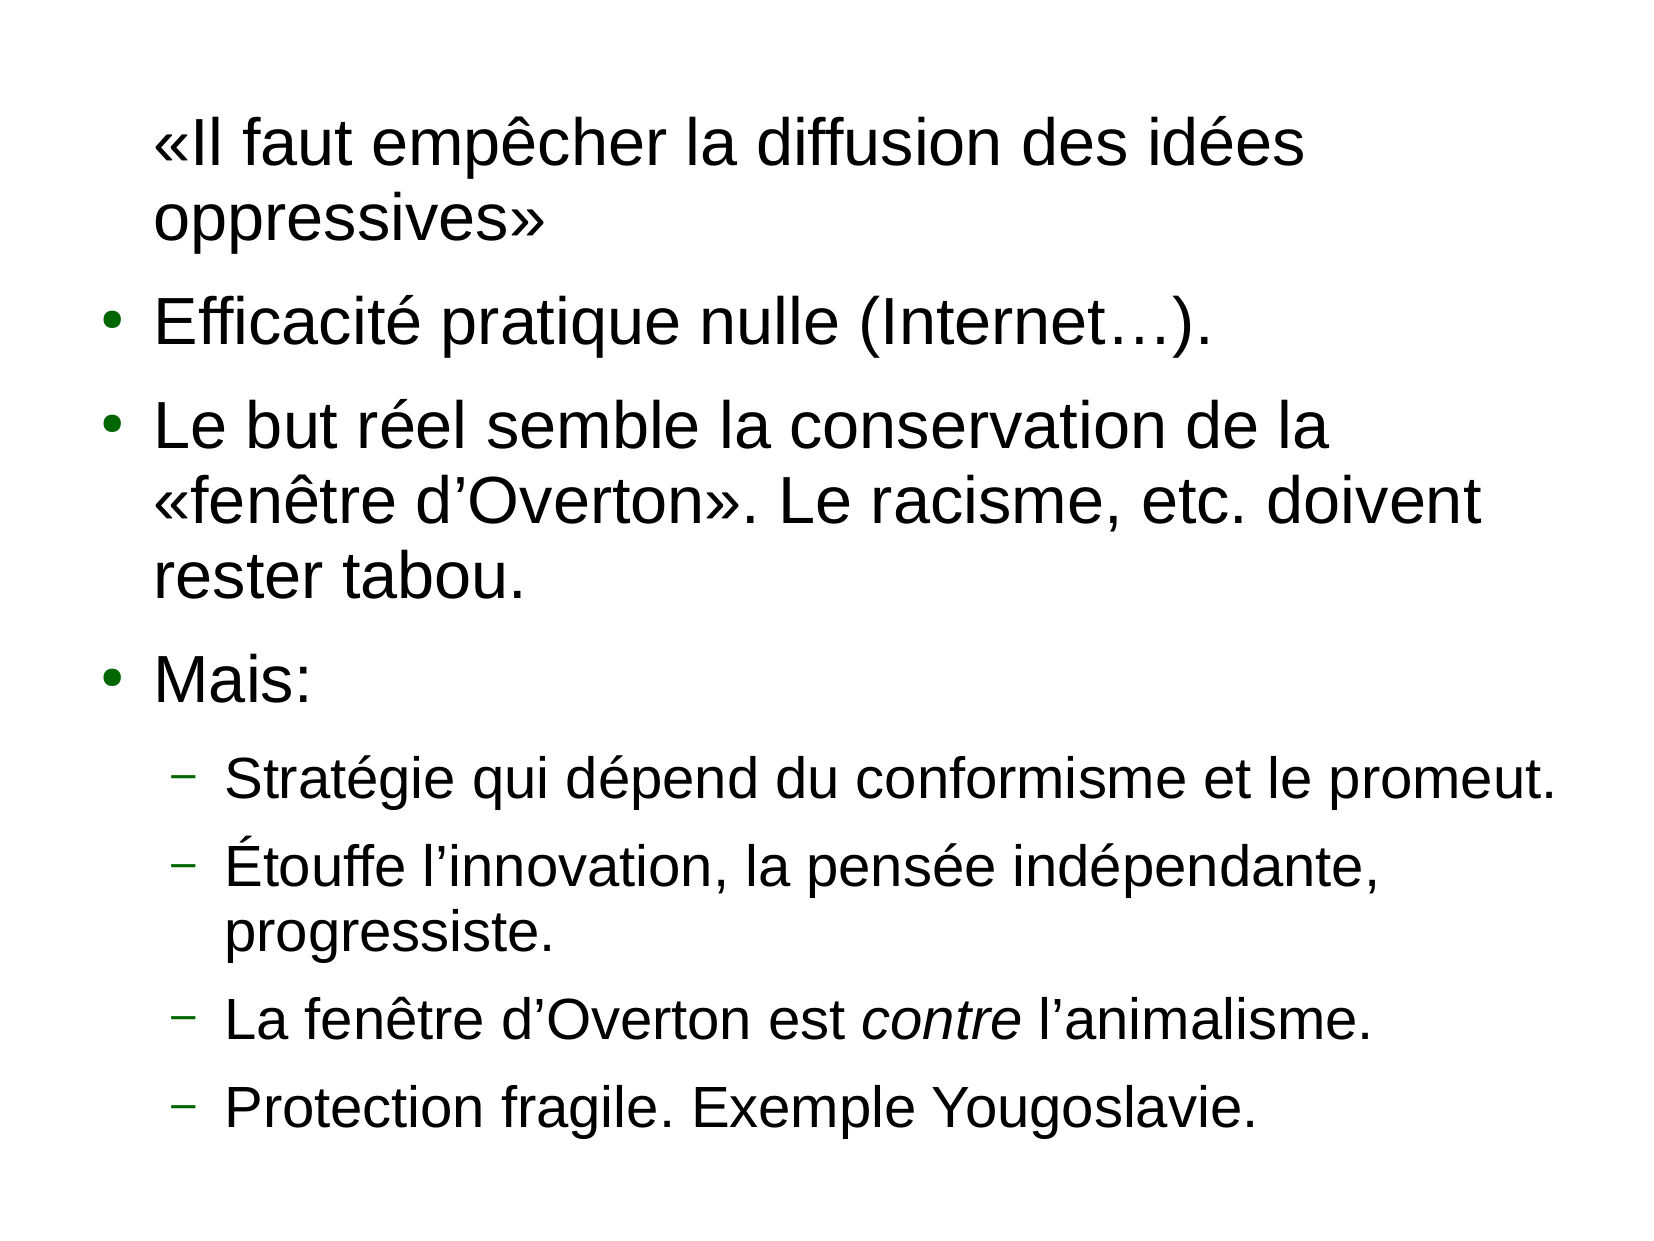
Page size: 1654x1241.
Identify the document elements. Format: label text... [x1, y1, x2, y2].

list «Il faut empêcher la diffusion des idées oppressives» Efficacité pratique nulle (Internet…). Le but réel semble la conservation de la «fenêtre d’Overton». Le racisme, etc. doivent rester tabou. Mais: Stratégie qui dépend du conformisme et le promeut. Étouffe l’innovation, la pensée indépendante, progressiste. La fenêtre d’Overton est contre l’animalisme. Protection fragile. Exemple Yougoslavie. [82, 105, 1571, 1156]
